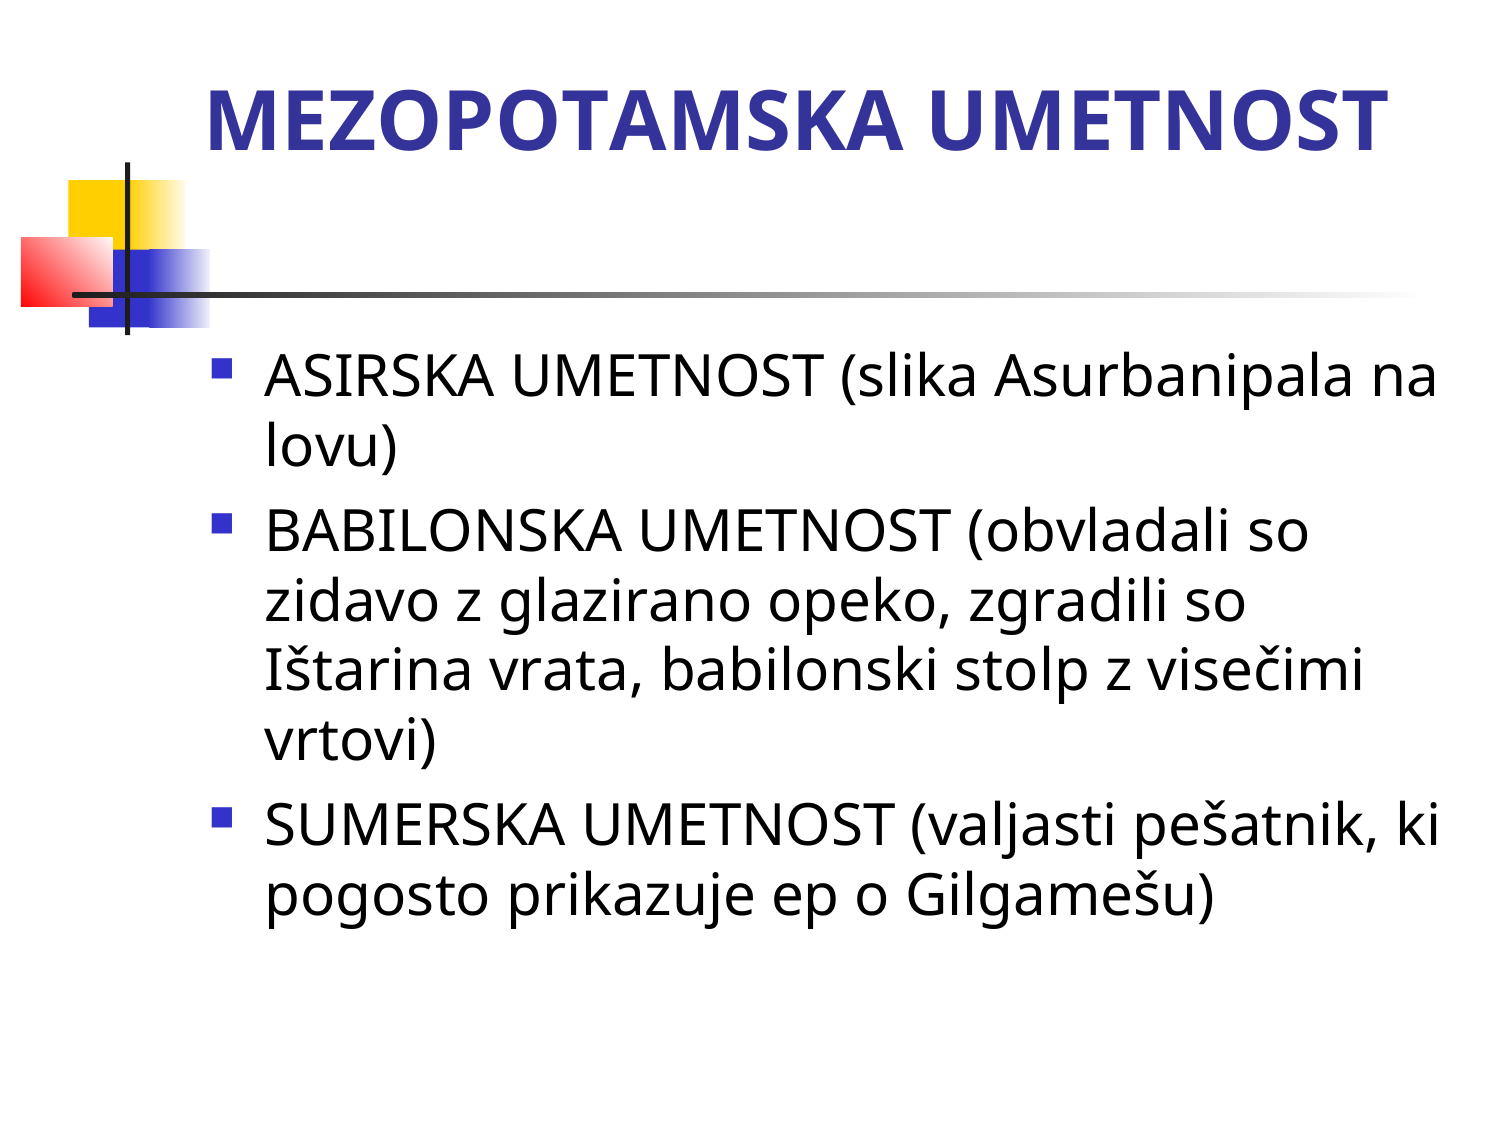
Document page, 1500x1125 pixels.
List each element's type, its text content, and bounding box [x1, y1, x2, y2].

list ASIRSKA UMETNOST (slika Asurbanipala na lovu) BABILONSKA UMETNOST (obvladali so zidavo z glazirano opeko, zgradili so Ištarina vrata, babilonski stolp z visečimi vrtovi) SUMERSKA UMETNOST (valjasti pešatnik, ki pogosto prikazuje ep o Gilgamešu) [193, 331, 1469, 1007]
title MEZOPOTAMSKA UMETNOST [188, 35, 1468, 276]
